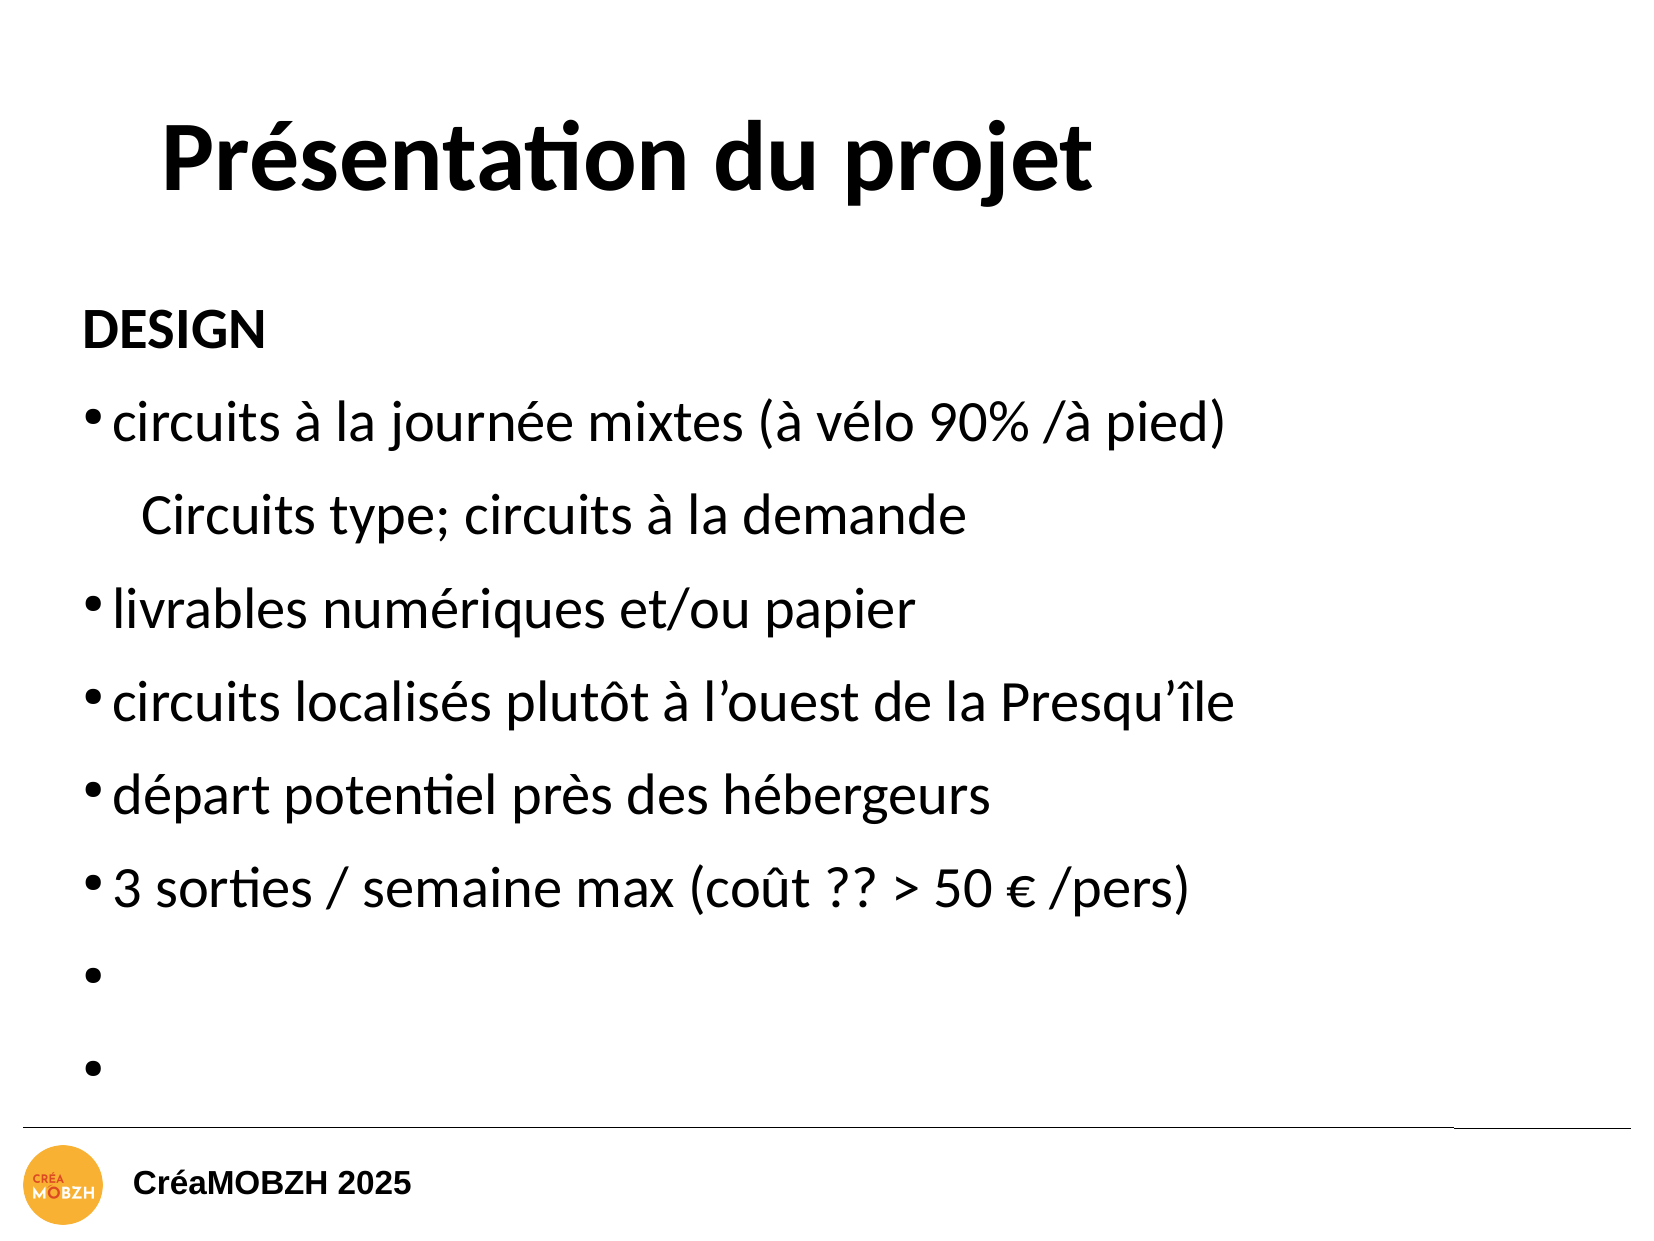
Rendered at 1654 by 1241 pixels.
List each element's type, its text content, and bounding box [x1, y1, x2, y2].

list DESIGN circuits à la journée mixtes (à vélo 90% /à pied) Circuits type; circuits à la demande livrables numériques et/ou papier circuits localisés plutôt à l’ouest de la Presqu’île départ potentiel près des hébergeurs 3 sorties / semaine max (coût ?? > 50 € /pers) [82, 290, 1571, 1109]
title Présentation du projet [11, 47, 1347, 255]
picture [23, 1145, 103, 1225]
text_box CréaMOBZH 2025 [118, 1157, 431, 1241]
